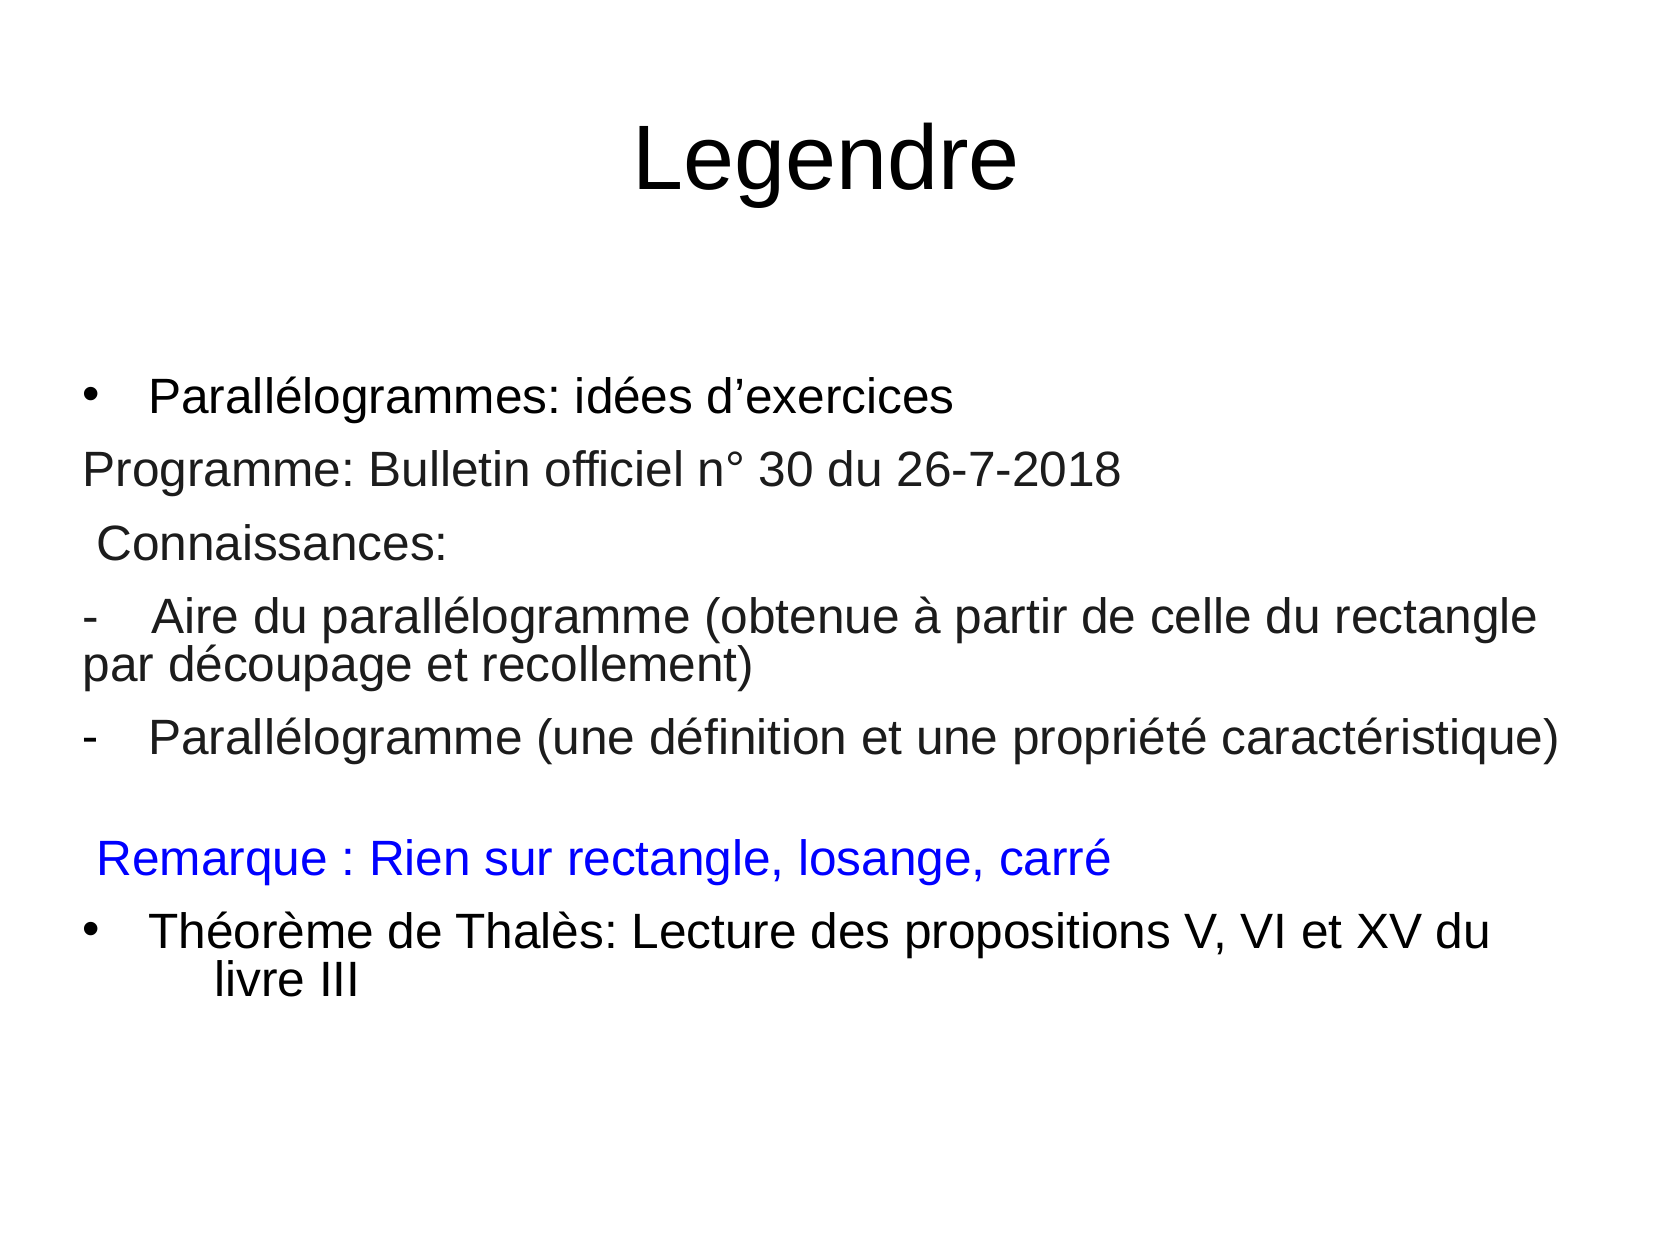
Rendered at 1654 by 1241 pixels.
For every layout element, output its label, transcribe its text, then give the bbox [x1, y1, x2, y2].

list Parallélogrammes: idées d’exercices Programme: Bulletin officiel n° 30 du 26-7-2018 Connaissances: - Aire du parallélogramme (obtenue à partir de celle du rectangle par découpage et recollement) Parallélogramme (une définition et une propriété caractéristique) Remarque : Rien sur rectangle, losange, carré Théorème de Thalès: Lecture des propositions V, VI et XV du livre III [82, 290, 1571, 1010]
title Legendre [82, 49, 1571, 257]
